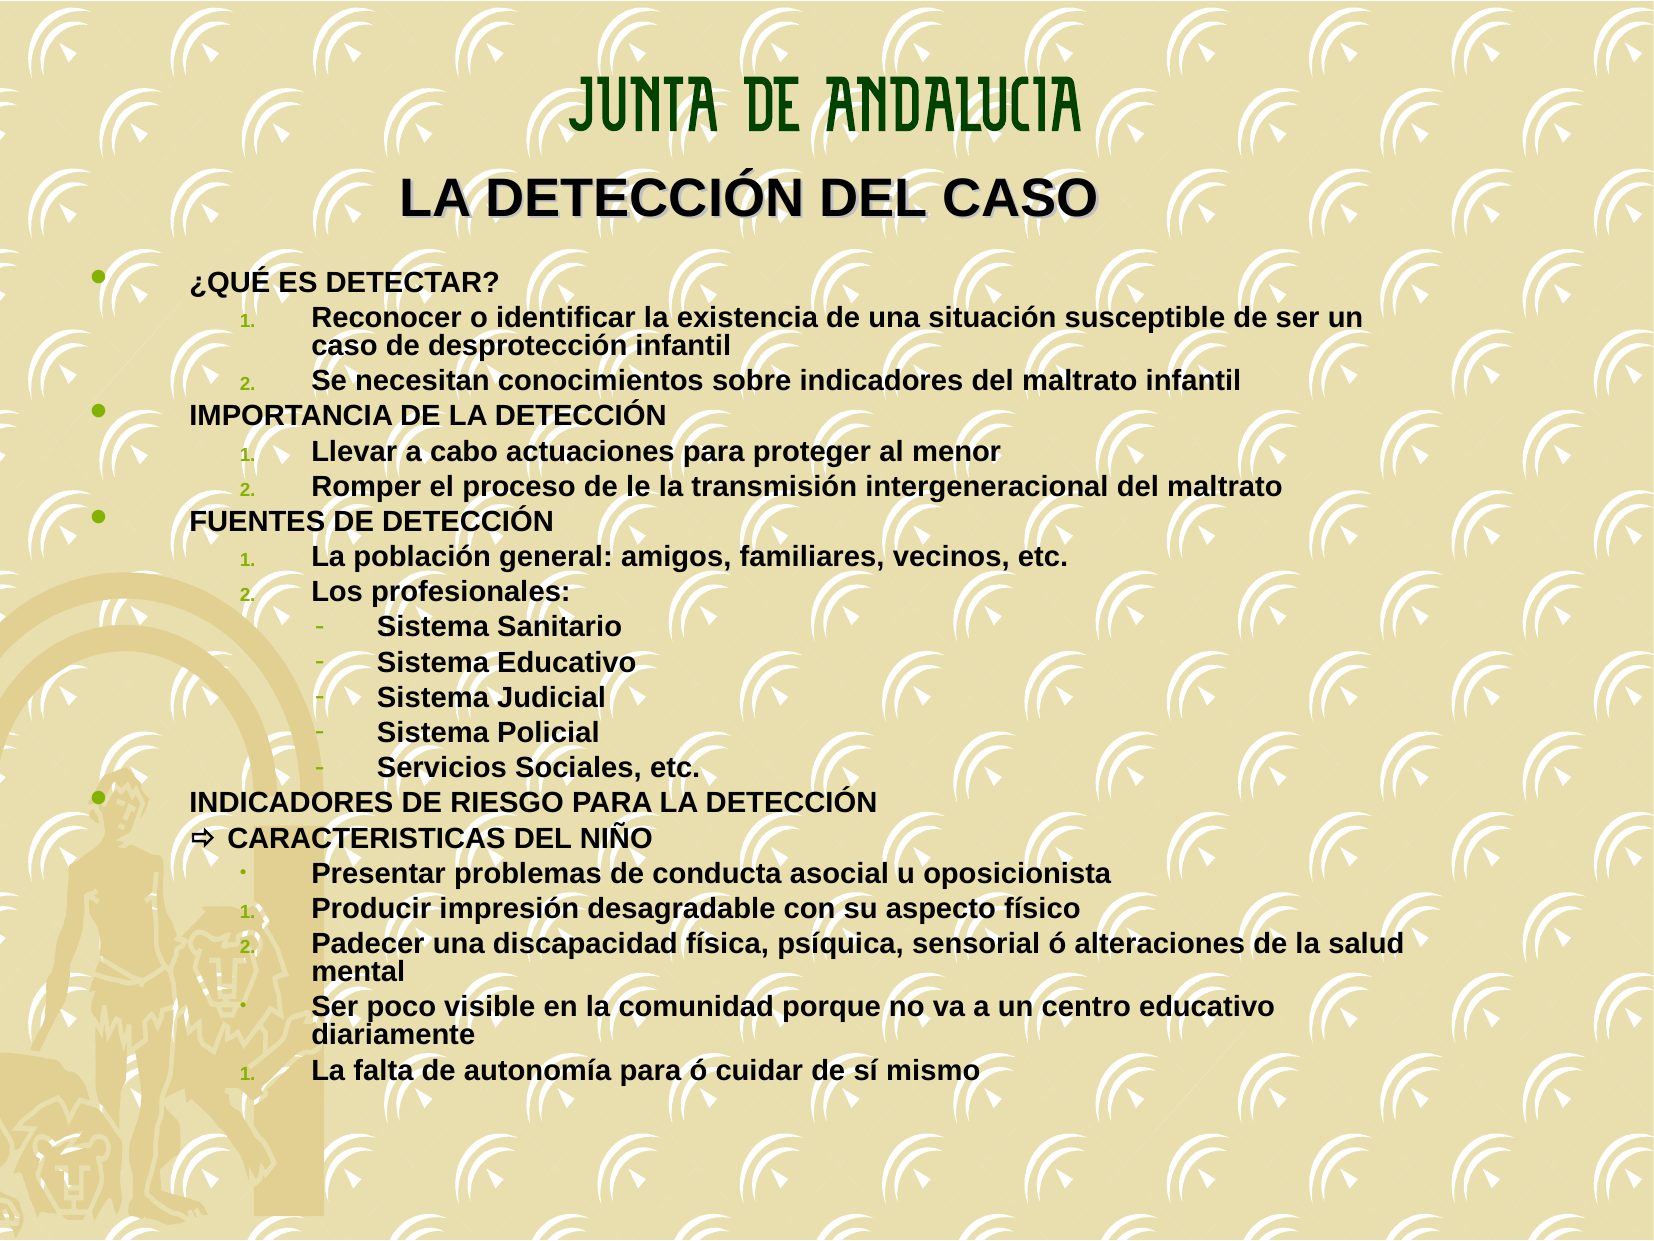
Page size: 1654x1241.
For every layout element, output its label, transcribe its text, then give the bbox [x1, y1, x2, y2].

text_box [184, 248, 1647, 1161]
list [70, 354, 1421, 1098]
text_box LA DETECCIÓN DEL CASO [236, 159, 1264, 220]
text_box [35, 248, 75, 1094]
list ¿QUÉ ES DETECTAR? Reconocer o identificar la existencia de una situación susceptible de ser un caso de desprotección infantil Se necesitan conocimientos sobre indicadores del maltrato infantil IMPORTANCIA DE LA DETECCIÓN Llevar a cabo actuaciones para proteger al menor Romper el proceso de le la transmisión intergeneracional del maltrato FUENTES DE DETECCIÓN La población general: amigos, familiares, vecinos, etc. Los profesionales: Sistema Sanitario Sistema Educativo Sistema Judicial Sistema Policial Servicios Sociales, etc. INDICADORES DE RIESGO PARA LA DETECCIÓN  CARACTERISTICAS DEL NIÑO Presentar problemas de conducta asocial u oposicionista Producir impresión desagradable con su aspecto físico Padecer una discapacidad física, psíquica, sensorial ó alteraciones de la salud mental Ser poco visible en la comunidad porque no va a un centro educativo diariamente La falta de autonomía para ó cuidar de sí mismo [75, 220, 1426, 1094]
picture [0, 0, 1654, 1241]
